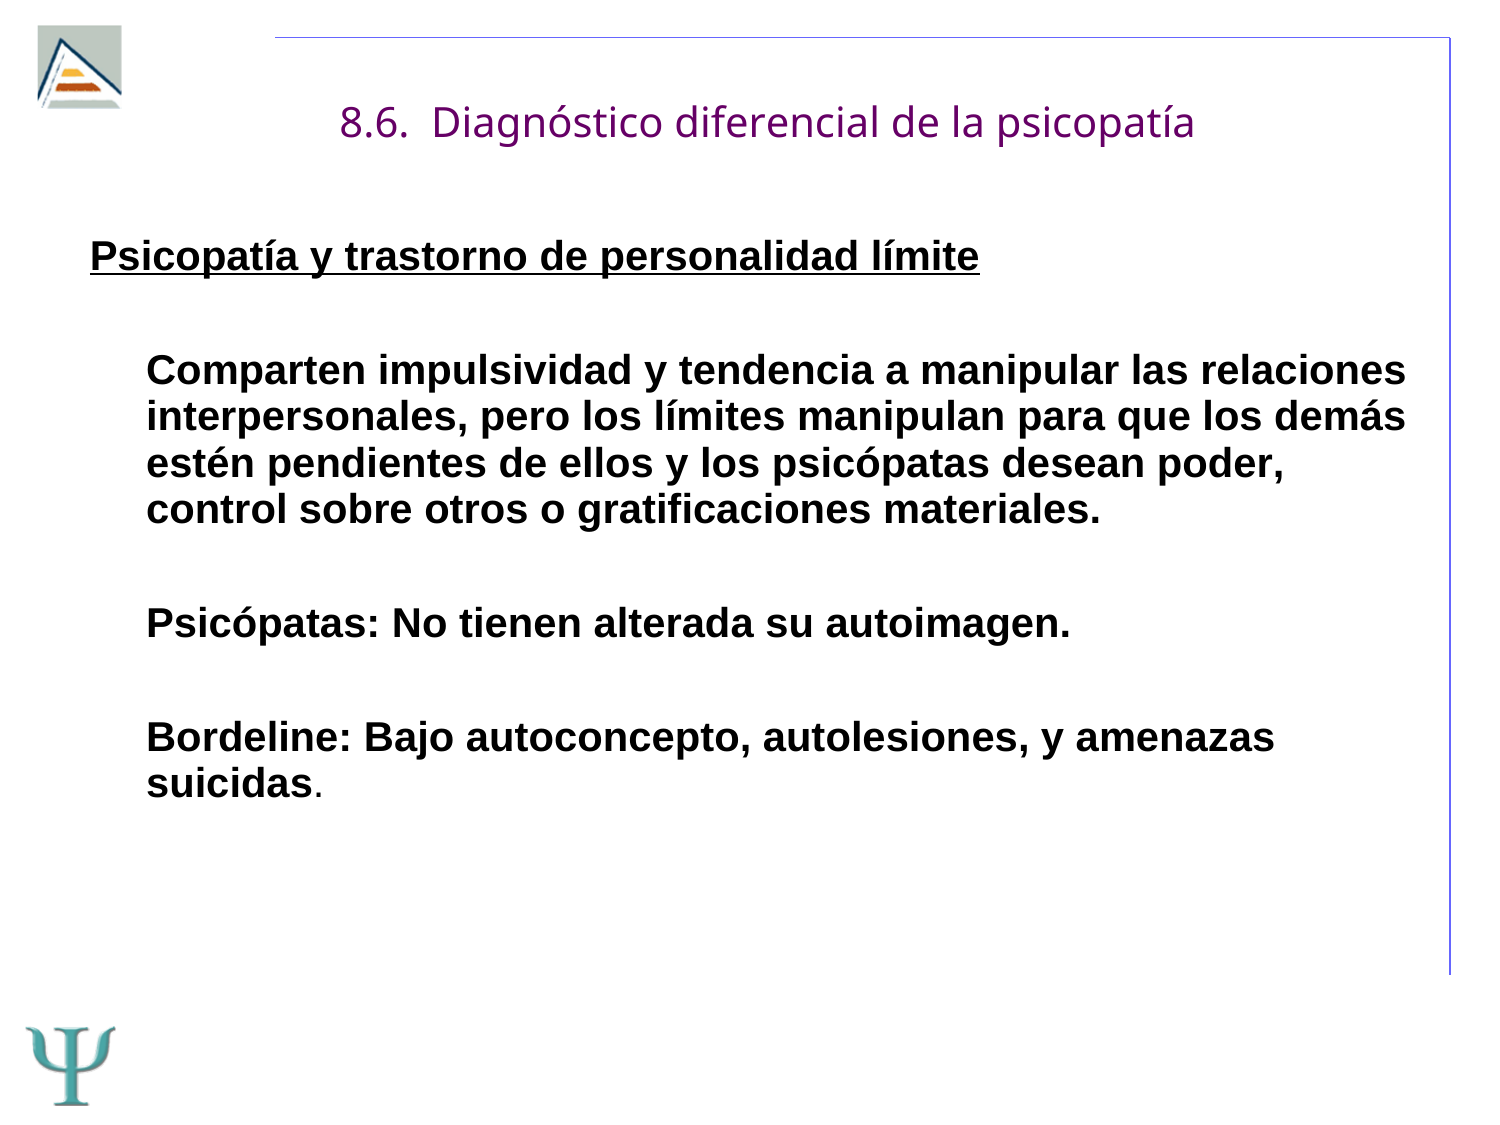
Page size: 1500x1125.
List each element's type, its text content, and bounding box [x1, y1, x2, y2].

picture [37, 24, 122, 109]
list Psicopatía y trastorno de personalidad límite Comparten impulsividad y tendencia a manipular las relaciones interpersonales, pero los límites manipulan para que los demás estén pendientes de ellos y los psicópatas desean poder, control sobre otros o gratificaciones materiales. Psicópatas: No tienen alterada su autoimagen. Bordeline: Bajo autoconcepto, autolesiones, y amenazas suicidas. [75, 224, 1426, 1125]
picture [24, 1024, 75, 1106]
title 8.6. Diagnóstico diferencial de la psicopatía [135, 74, 1401, 168]
